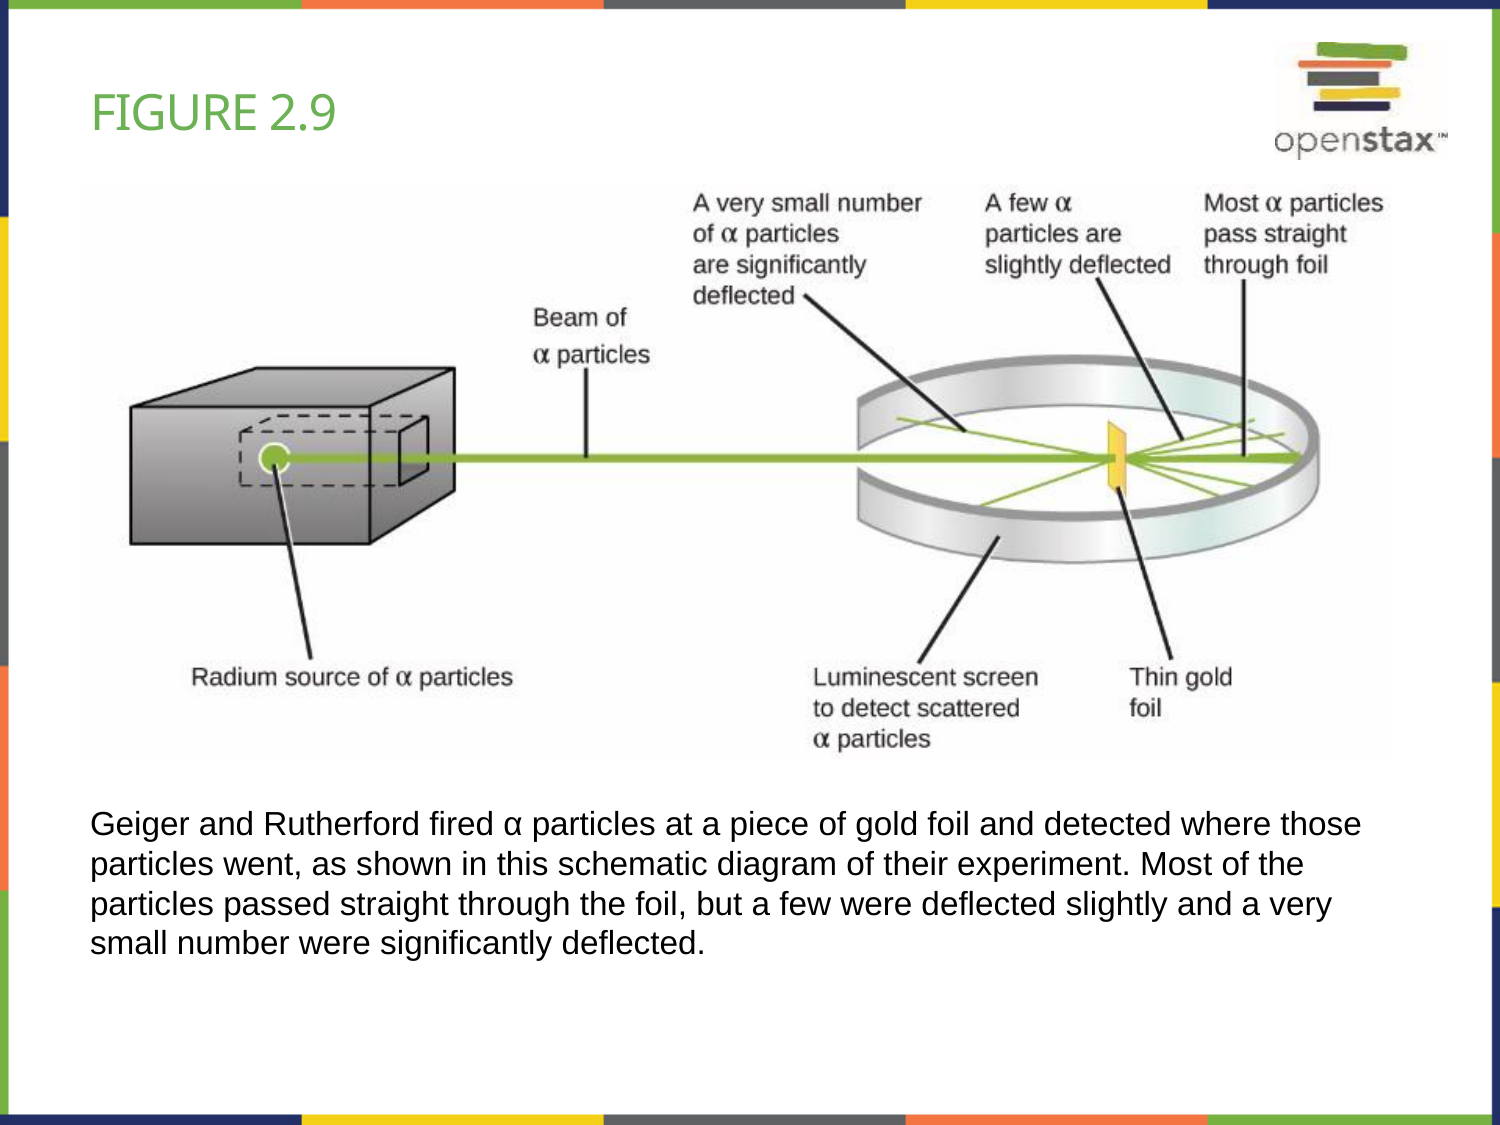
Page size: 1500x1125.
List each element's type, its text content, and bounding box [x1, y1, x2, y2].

title Figure 2.9 [75, 39, 1398, 148]
list Geiger and Rutherford fired α particles at a piece of gold foil and detected where those particles went, as shown in this schematic diagram of their experiment. Most of the particles passed straight through the foil, but a few were deflected slightly and a very small number were significantly deflected. [75, 794, 1398, 986]
picture [0, 0, 1500, 1125]
